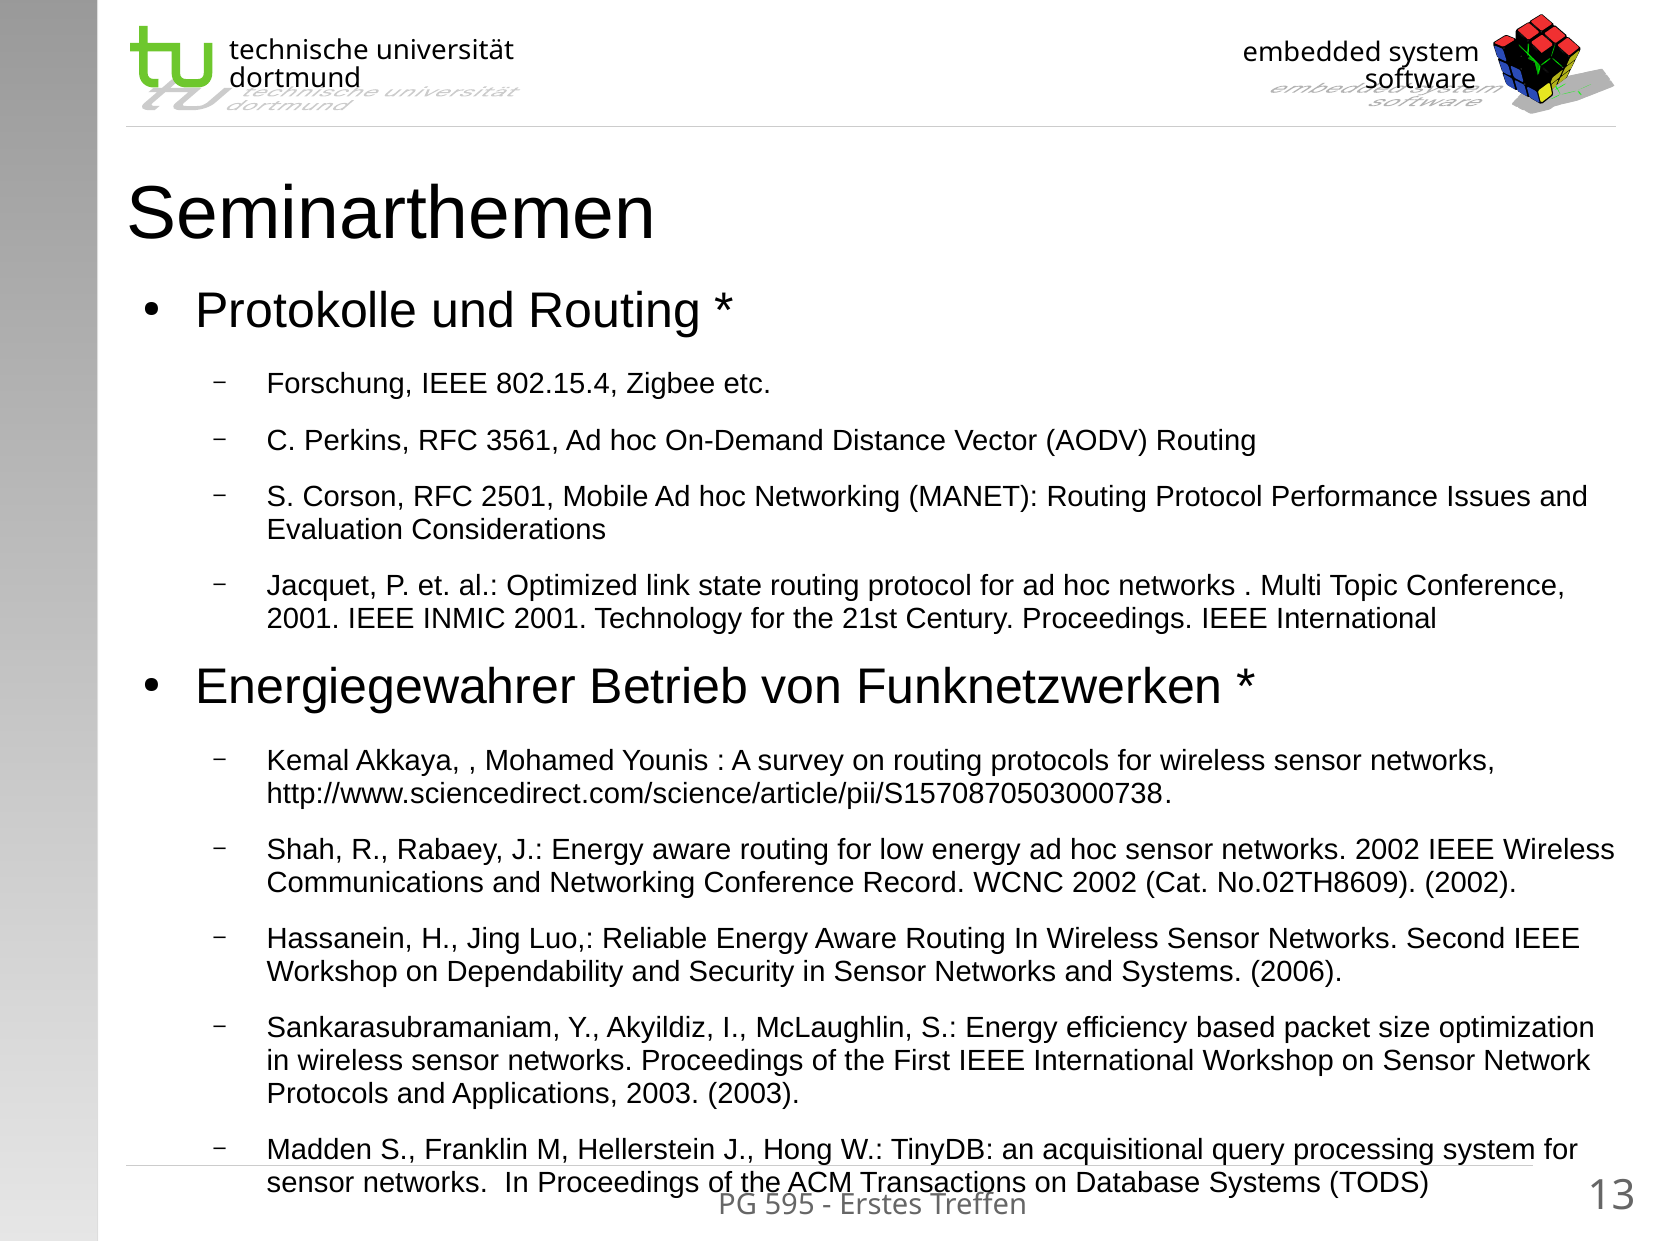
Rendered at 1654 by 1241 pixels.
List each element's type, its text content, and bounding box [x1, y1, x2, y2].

list Protokolle und Routing * Forschung, IEEE 802.15.4, Zigbee etc. C. Perkins, RFC 3561, Ad hoc On-Demand Distance Vector (AODV) Routing S. Corson, RFC 2501, Mobile Ad hoc Networking (MANET): Routing Protocol Performance Issues and Evaluation Considerations Jacquet, P. et. al.: Optimized link state routing protocol for ad hoc networks . Multi Topic Conference, 2001. IEEE INMIC 2001. Technology for the 21st Century. Proceedings. IEEE International Energiegewahrer Betrieb von Funknetzwerken * Kemal Akkaya, , Mohamed Younis : A survey on routing protocols for wireless sensor networks, http://www.sciencedirect.com/science/article/pii/S1570870503000738. Shah, R., Rabaey, J.: Energy aware routing for low energy ad hoc sensor networks. 2002 IEEE Wireless Communications and Networking Conference Record. WCNC 2002 (Cat. No.02TH8609). (2002). Hassanein, H., Jing Luo,: Reliable Energy Aware Routing In Wireless Sensor Networks. Second IEEE Workshop on Dependability and Security in Sensor Networks and Systems. (2006). Sankarasubramaniam, Y., Akyildiz, I., McLaughlin, S.: Energy efficiency based packet size optimization in wireless sensor networks. Proceedings of the First IEEE International Workshop on Sensor Network Protocols and Applications, 2003. (2003). Madden S., Franklin M, Hellerstein J., Hong W.: TinyDB: an acquisitional query processing system for sensor networks. In Proceedings of the ACM Transactions on Database Systems (TODS) [124, 282, 1628, 1215]
title Seminarthemen [126, 168, 1559, 257]
